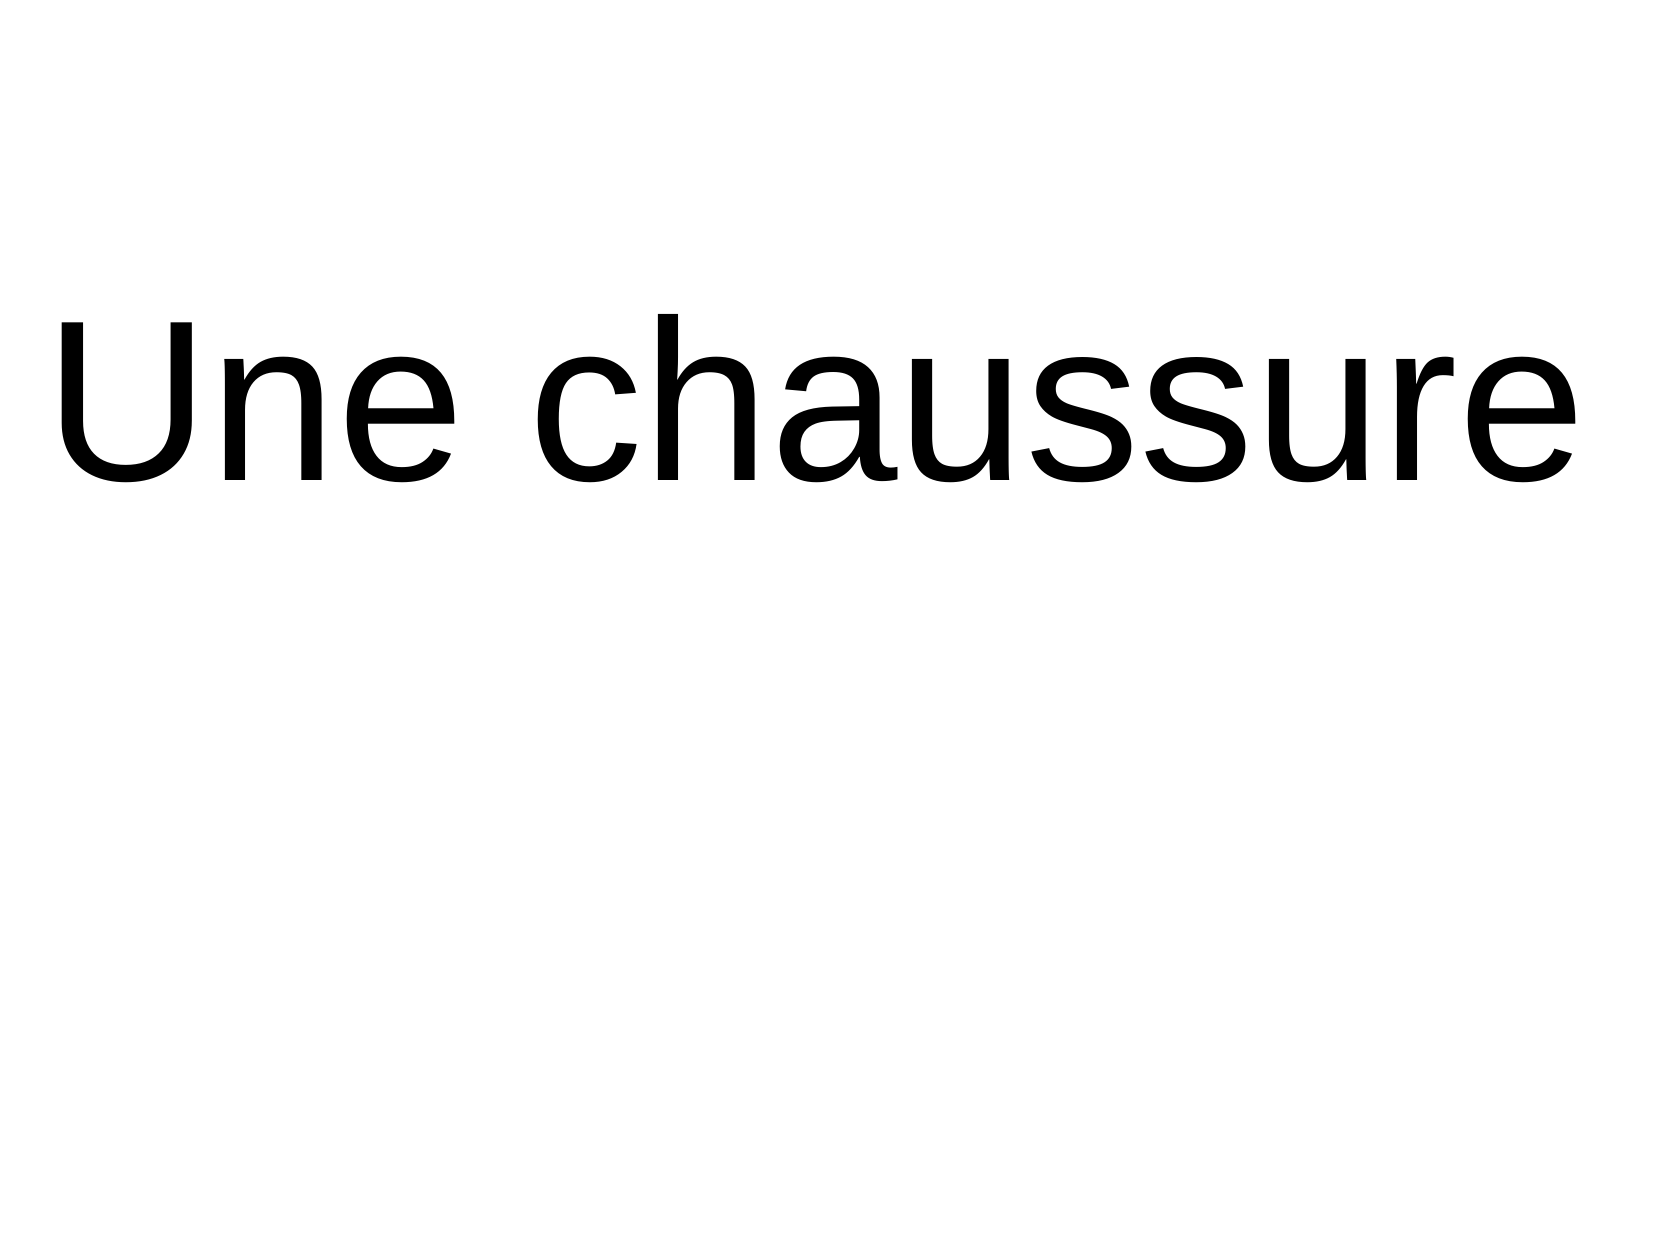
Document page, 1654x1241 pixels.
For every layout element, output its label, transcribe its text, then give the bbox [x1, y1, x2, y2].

text_box Une chaussure [29, 265, 1654, 562]
